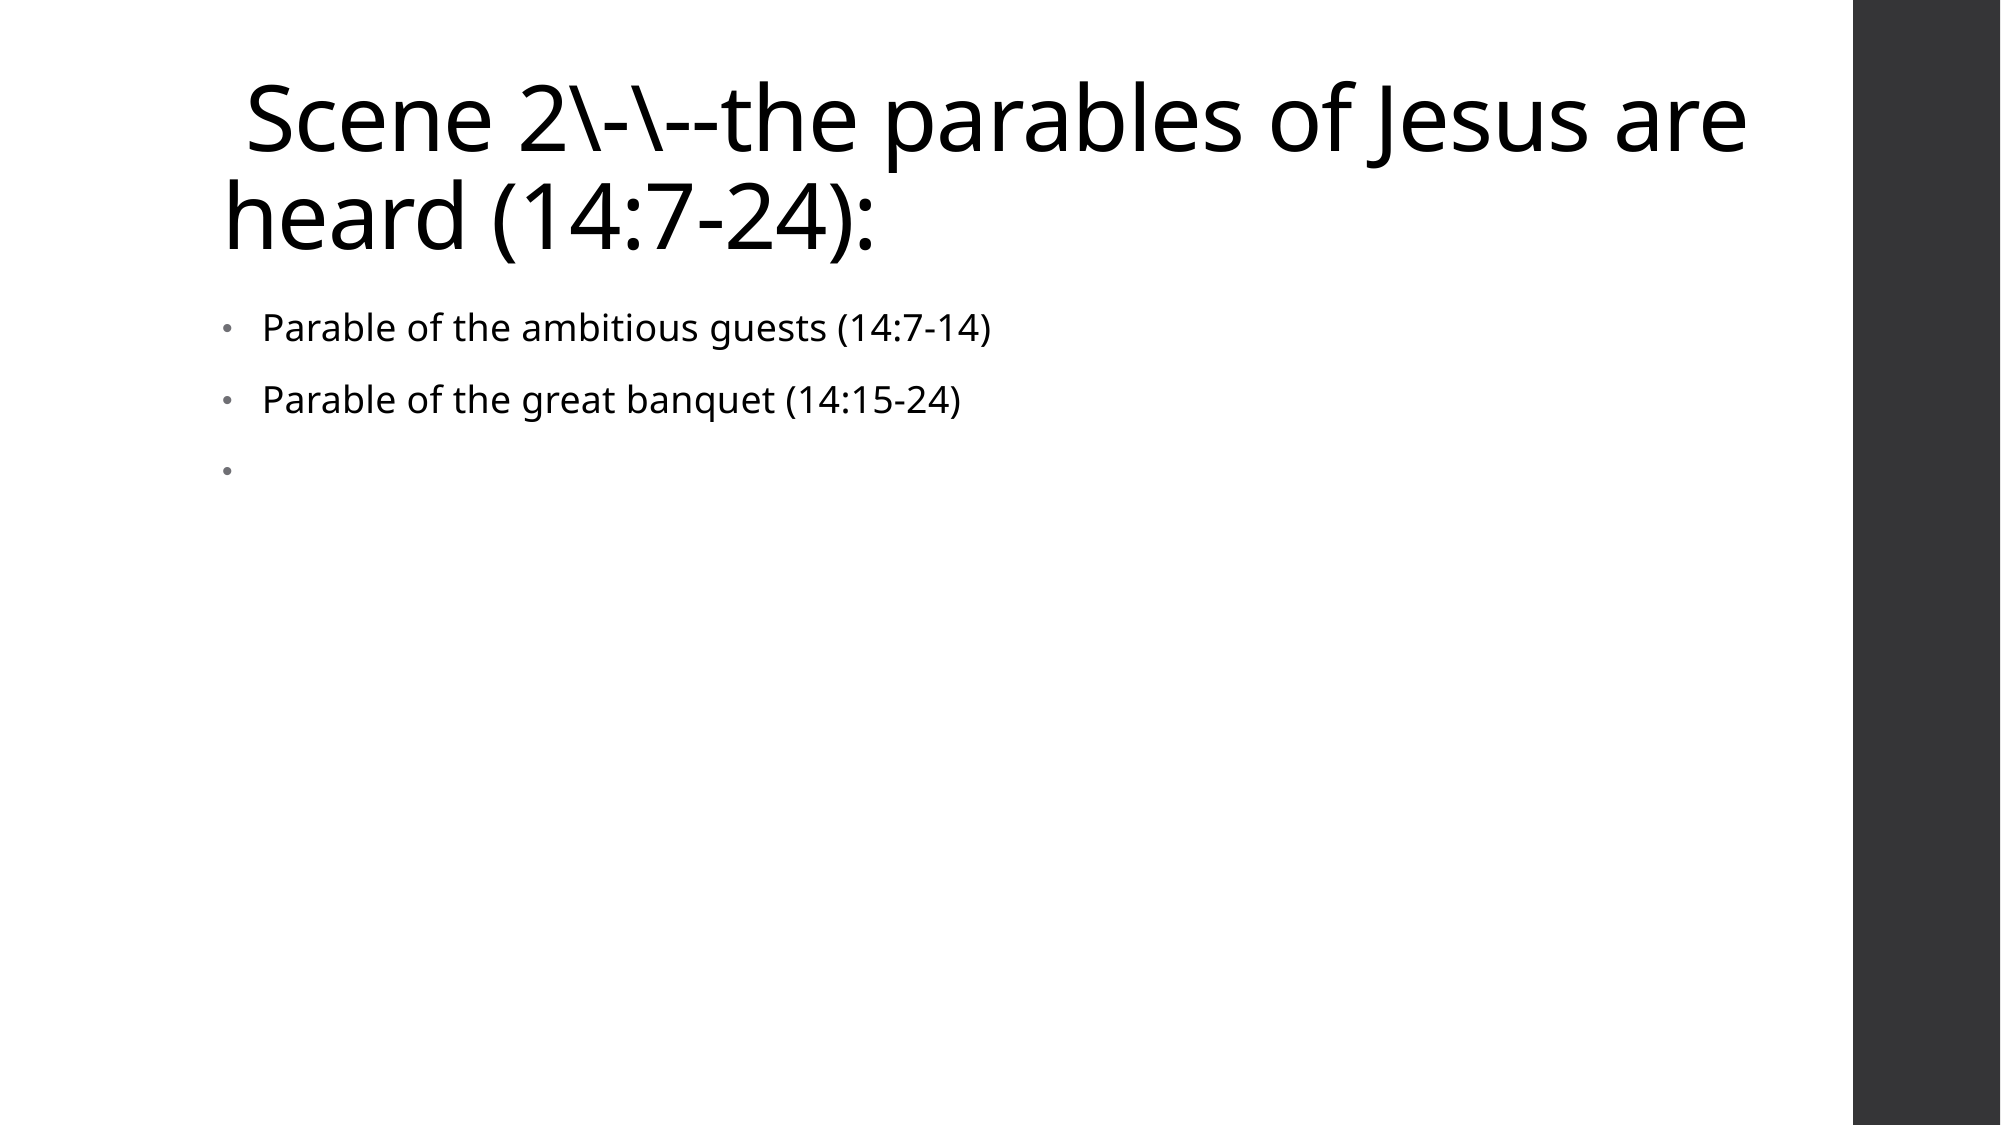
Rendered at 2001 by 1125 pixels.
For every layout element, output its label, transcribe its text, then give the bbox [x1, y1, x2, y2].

title Scene 2\-\--the parables of Jesus are heard (14:7-24): [206, 60, 1797, 278]
list Parable of the ambitious guests (14:7-14) Parable of the great banquet (14:15-24) [206, 299, 1617, 1014]
